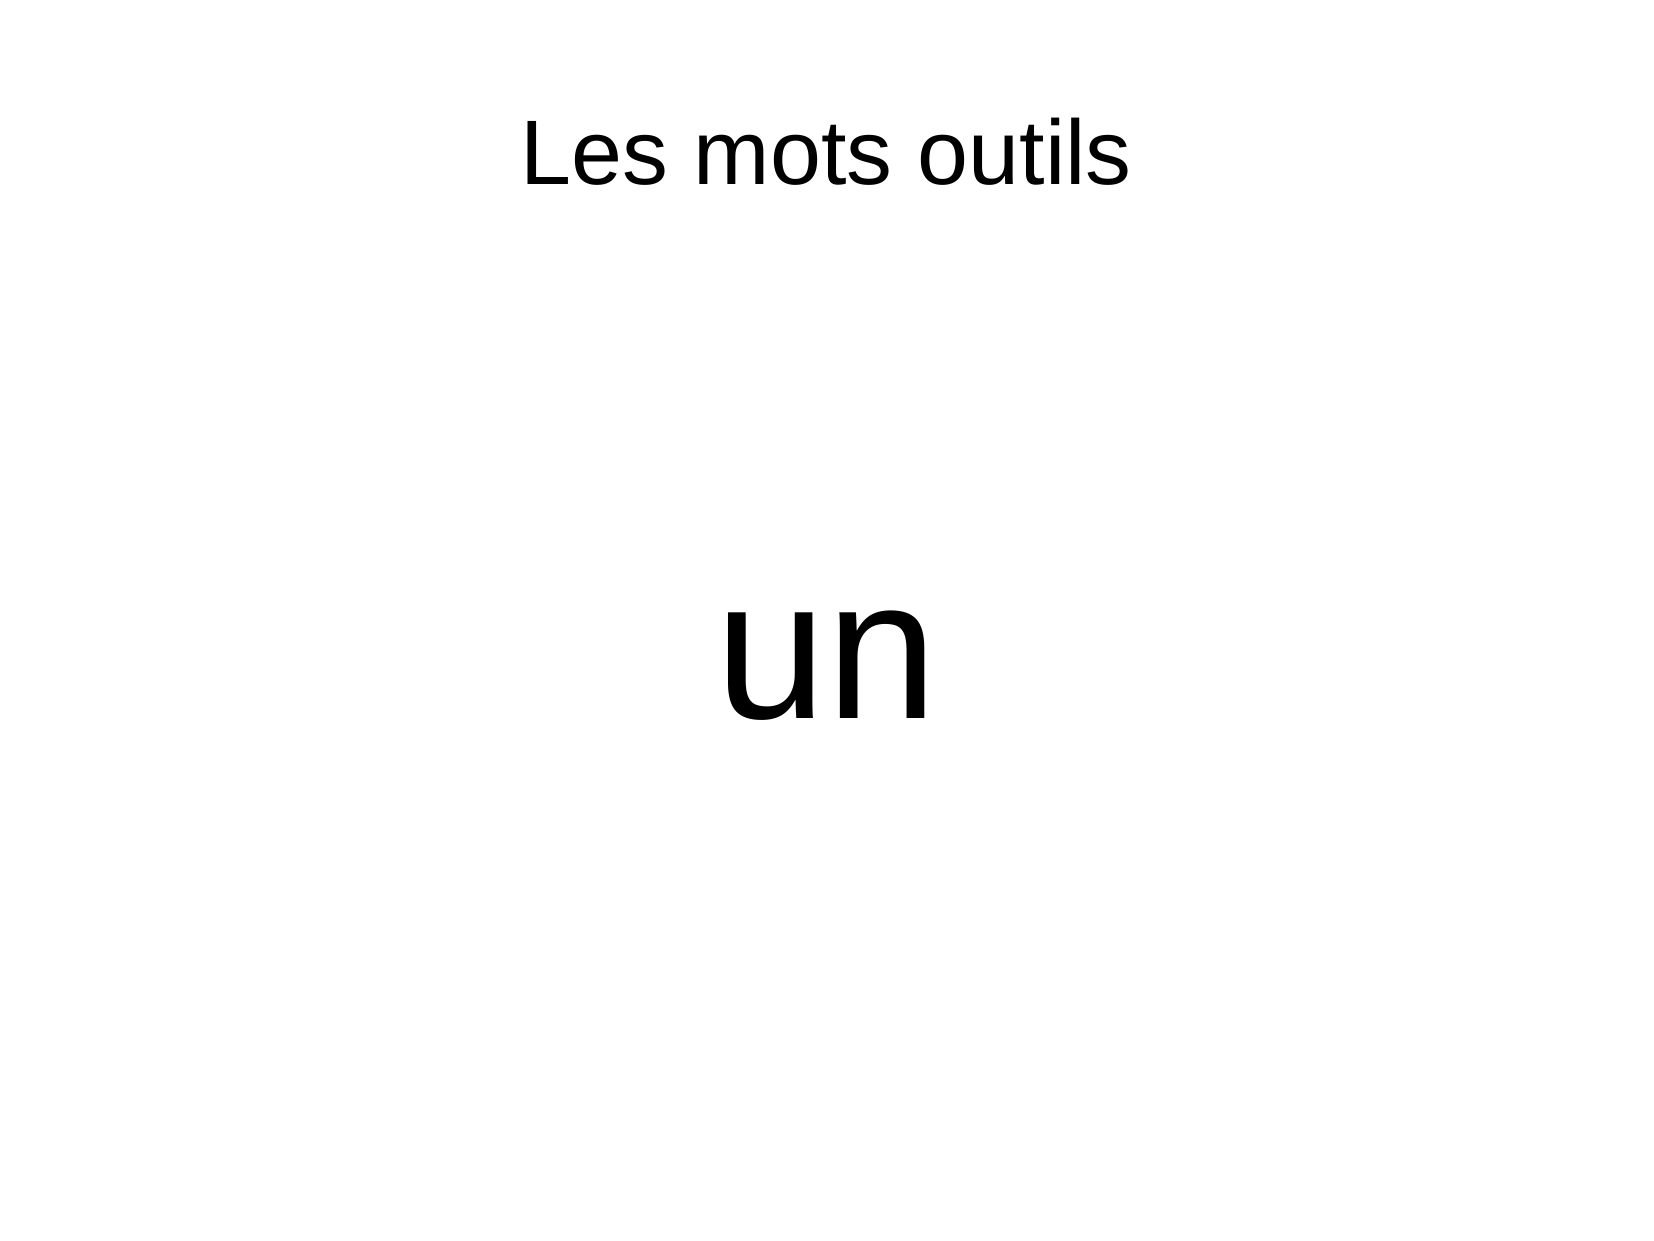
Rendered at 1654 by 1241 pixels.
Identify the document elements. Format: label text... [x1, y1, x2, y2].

title Les mots outils [82, 49, 1571, 257]
subtitle un [82, 290, 1571, 1010]
